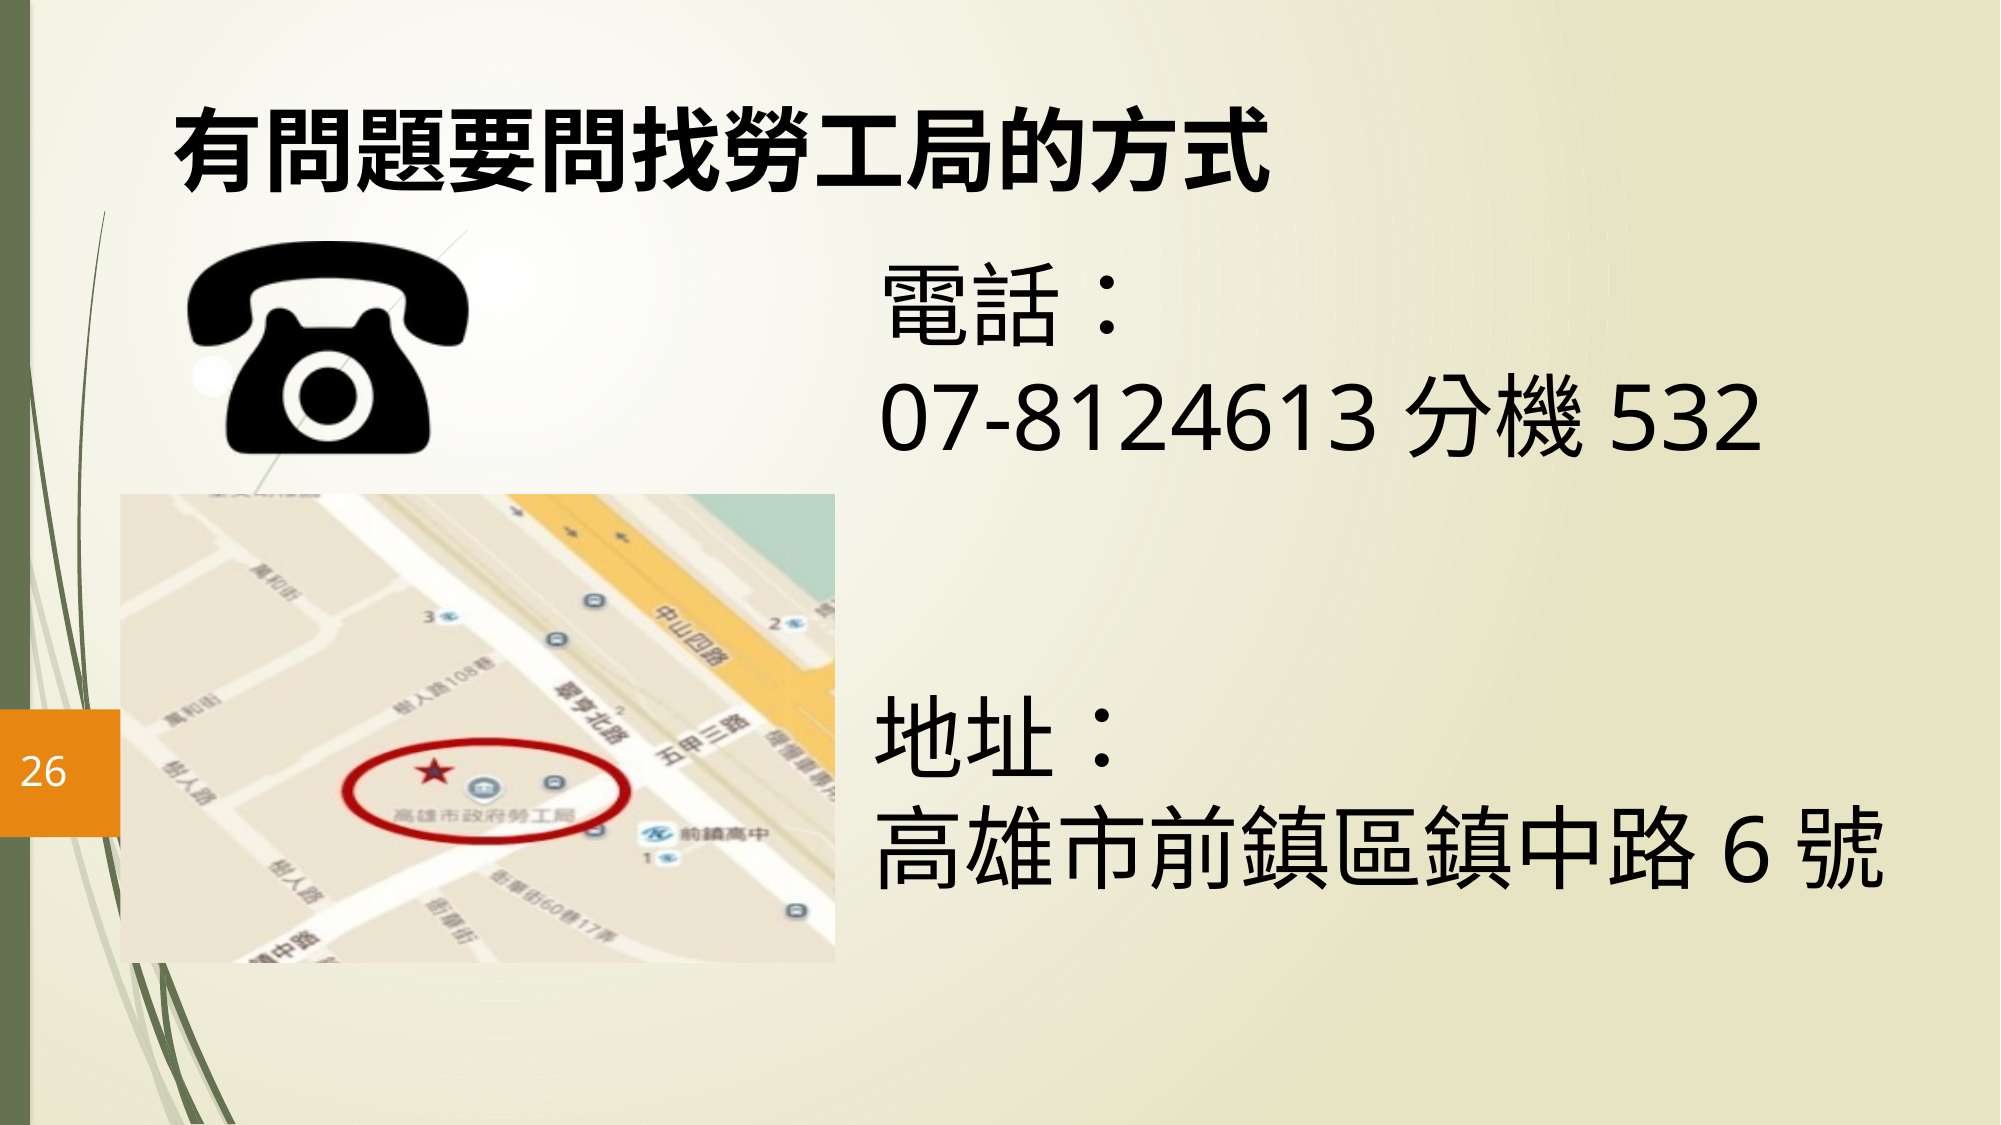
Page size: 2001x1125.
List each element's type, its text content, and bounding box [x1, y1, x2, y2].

text_box 有問題要問找勞工局的方式 [156, 85, 1288, 211]
picture [78, 494, 835, 1125]
picture [179, 241, 478, 456]
slide_number <編號> [0, 743, 83, 803]
text_box 電話： 07-8124613分機532 [863, 241, 1781, 476]
title 地址： 高雄市前鎮區鎮中路6號 [857, 697, 2000, 909]
